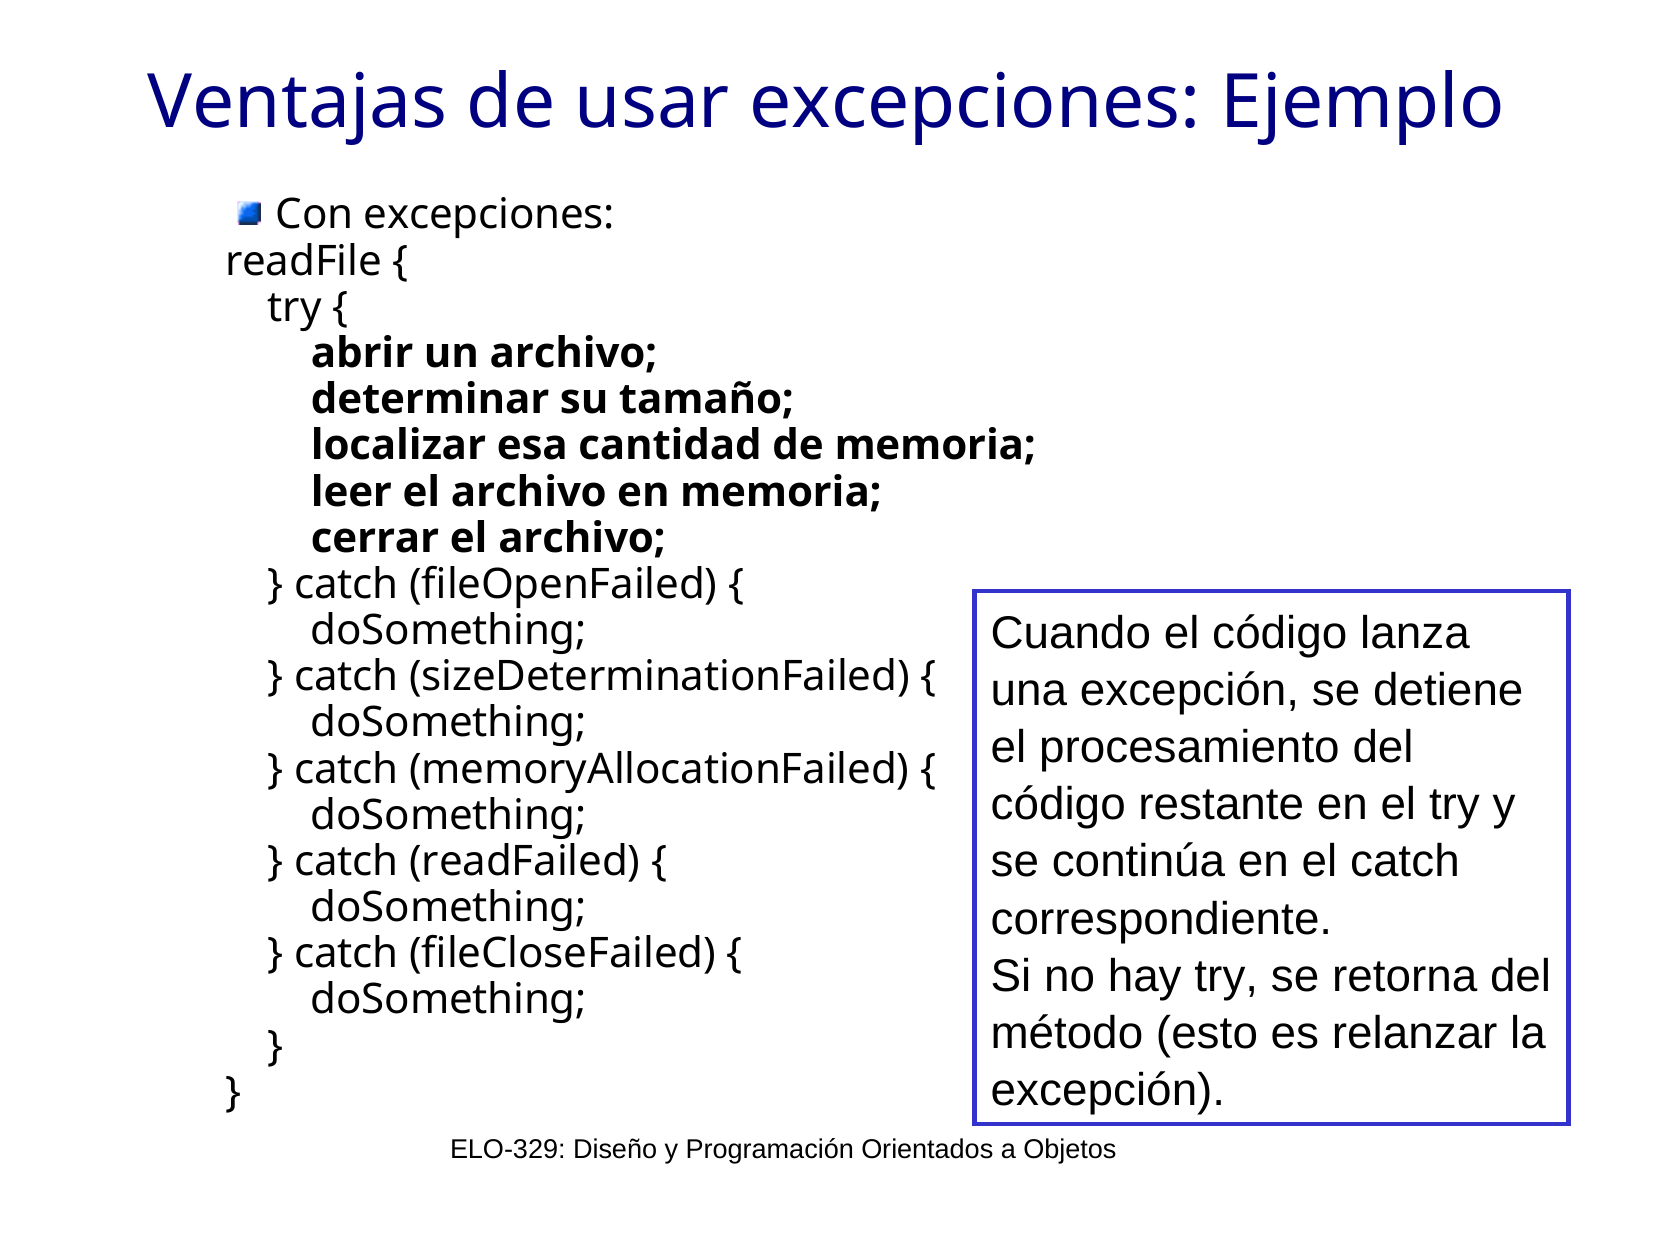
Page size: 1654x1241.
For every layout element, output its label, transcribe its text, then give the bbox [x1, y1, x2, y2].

text_box Cuando el código lanza una excepción, se detiene el procesamiento del código restante en el try y se continúa en el catch correspondiente. Si no hay try, se retorna del método (esto es relanzar la excepción). [974, 591, 1569, 1124]
title Ventajas de usar excepciones: Ejemplo [82, 17, 1571, 183]
list Con excepciones: readFile { try { abrir un archivo; determinar su tamaño; localizar esa cantidad de memoria; leer el archivo en memoria; cerrar el archivo; } catch (fileOpenFailed) { doSomething; } catch (sizeDeterminationFailed) { doSomething; } catch (memoryAllocationFailed) { doSomething; } catch (readFailed) { doSomething; } catch (fileCloseFailed) { doSomething; } } [224, 187, 1571, 1125]
